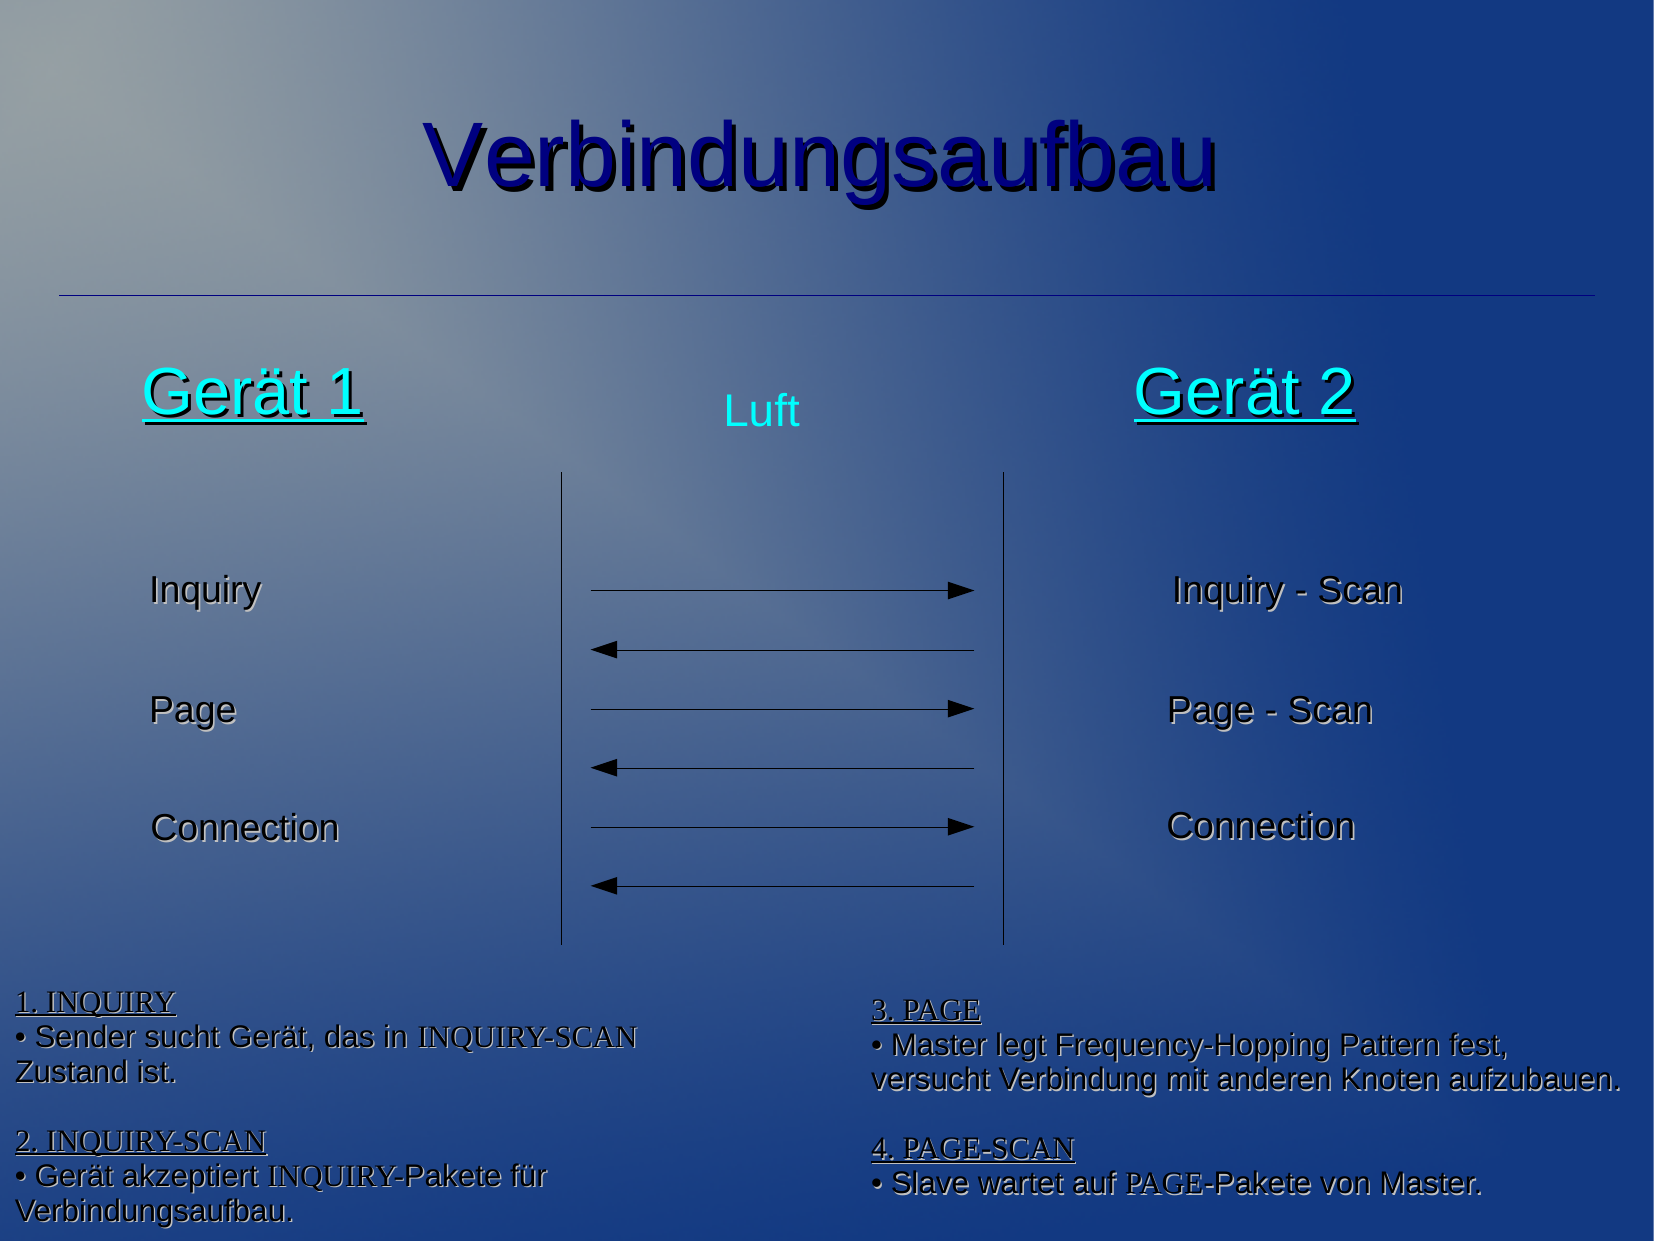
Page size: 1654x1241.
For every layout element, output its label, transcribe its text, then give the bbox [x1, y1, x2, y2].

text_box 1. INQUIRY • Sender sucht Gerät, das in INQUIRY-SCAN Zustand ist. 2. INQUIRY-SCAN • Gerät akzeptiert INQUIRY-Pakete für Verbindungsaufbau. [0, 977, 768, 1241]
picture [0, 0, 1654, 1241]
text_box Inquiry - Scan [1157, 561, 1418, 618]
text_box 3. PAGE • Master legt Frequency-Hopping Pattern fest, versucht Verbindung mit anderen Knoten aufzubauen. 4. PAGE-SCAN • Slave wartet auf PAGE-Pakete von Master. [856, 985, 1638, 1211]
text_box Connection [135, 799, 355, 857]
text_box Connection [1151, 797, 1371, 855]
text_box Page [134, 681, 252, 739]
title Verbindungsaufbau [76, 59, 1565, 252]
list Gerät 1 [71, 354, 798, 443]
text_box Page - Scan [1152, 681, 1388, 739]
text_box Inquiry [134, 561, 276, 618]
list Gerät 2 [1062, 354, 1518, 448]
text_box Luft [708, 377, 815, 443]
